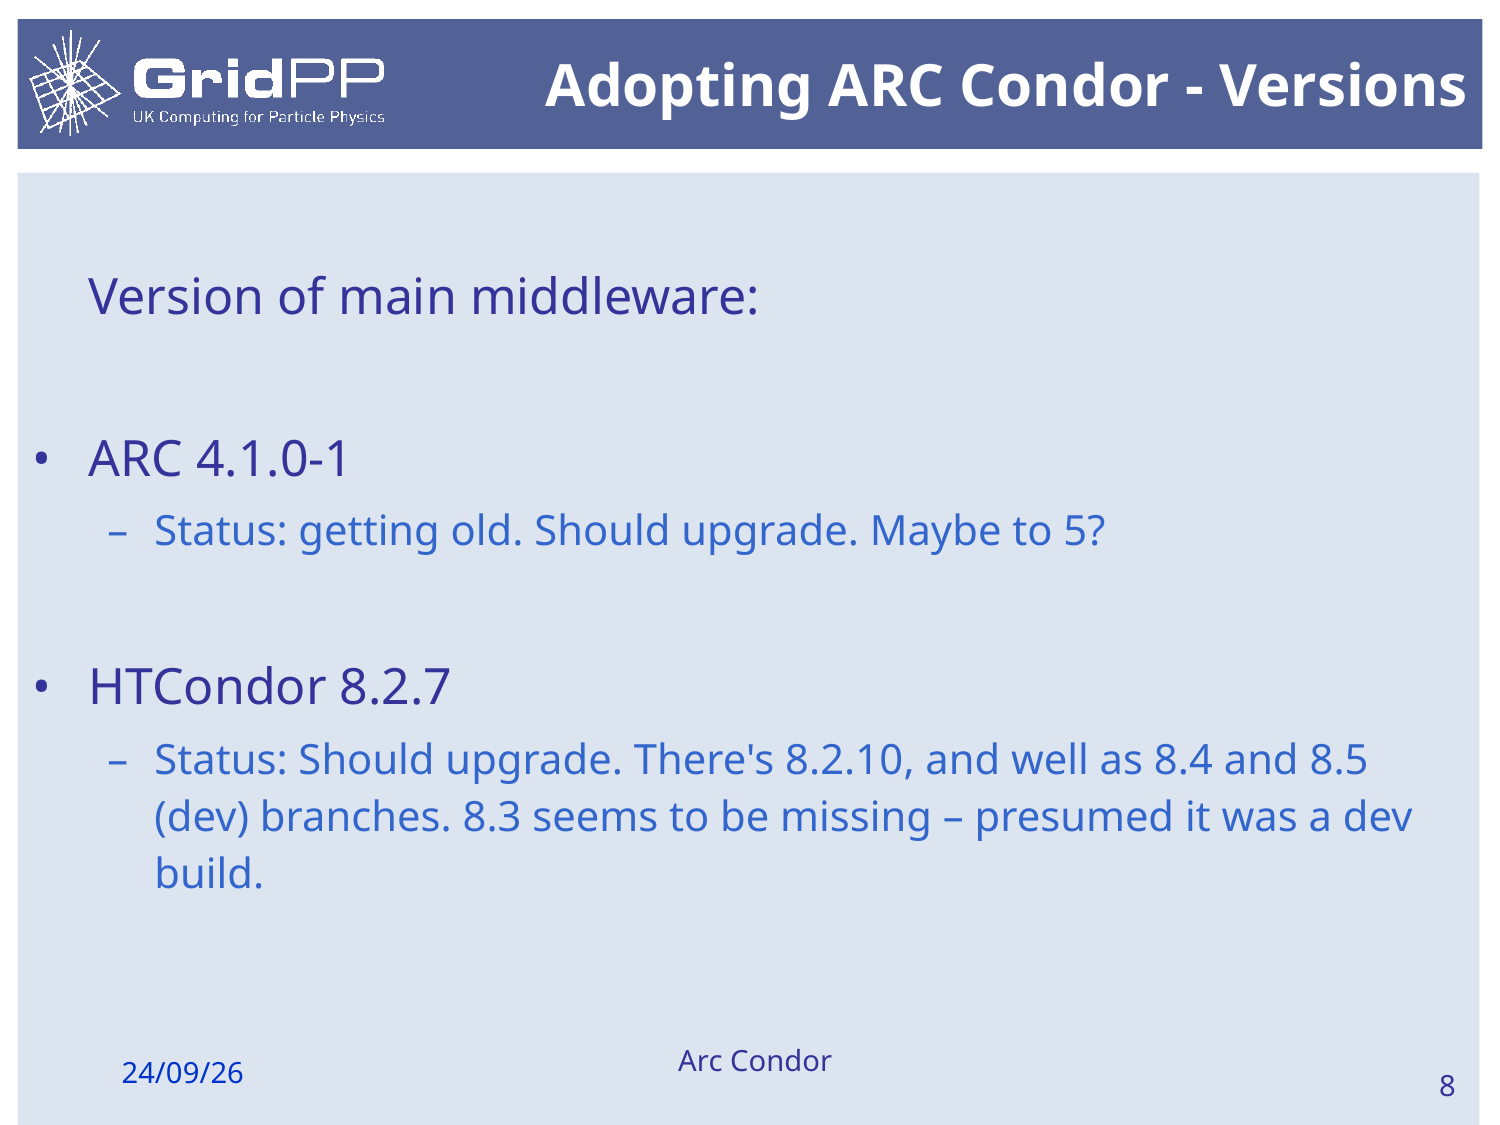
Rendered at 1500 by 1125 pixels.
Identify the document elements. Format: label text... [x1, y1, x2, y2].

picture [29, 30, 384, 136]
text_box 02/03/16 [29, 1046, 337, 1095]
text_box Arc Condor [536, 1034, 975, 1094]
text_box <number> [1388, 1059, 1471, 1094]
title Adopting ARC Condor - Versions [513, 19, 1483, 149]
list Version of main middleware: ARC 4.1.0-1 Status: getting old. Should upgrade. Maybe to 5? HTCondor 8.2.7 Status: Should upgrade. There's 8.2.10, and well as 8.4 and 8.5 (dev) branches. 8.3 seems to be missing – presumed it was a dev build. [17, 172, 1480, 965]
